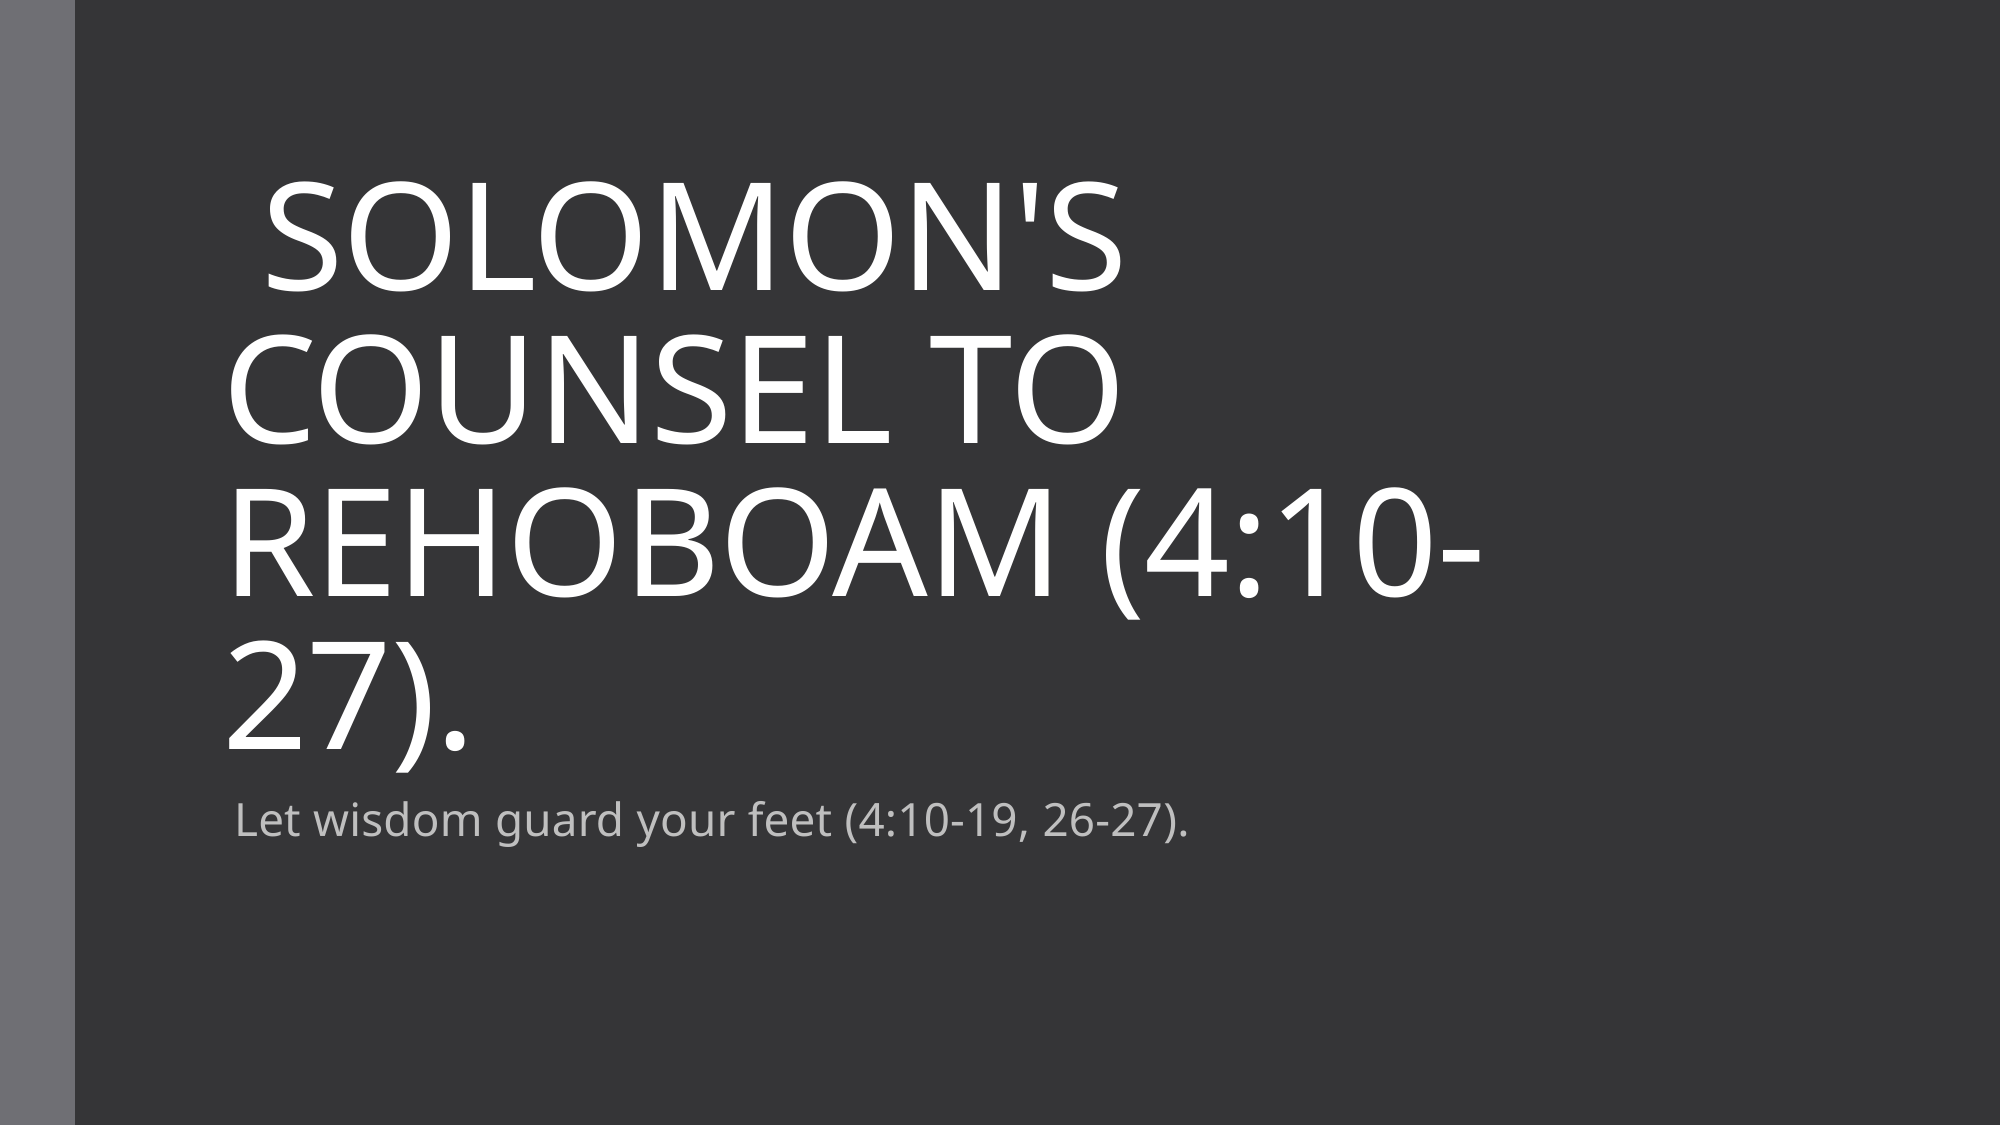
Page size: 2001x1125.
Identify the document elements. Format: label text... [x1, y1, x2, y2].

title SOLOMON'S COUNSEL TO REHOBOAM (4:10-27). [206, 124, 1752, 787]
subtitle Let wisdom guard your feet (4:10-19, 26-27). [206, 787, 1752, 1066]
